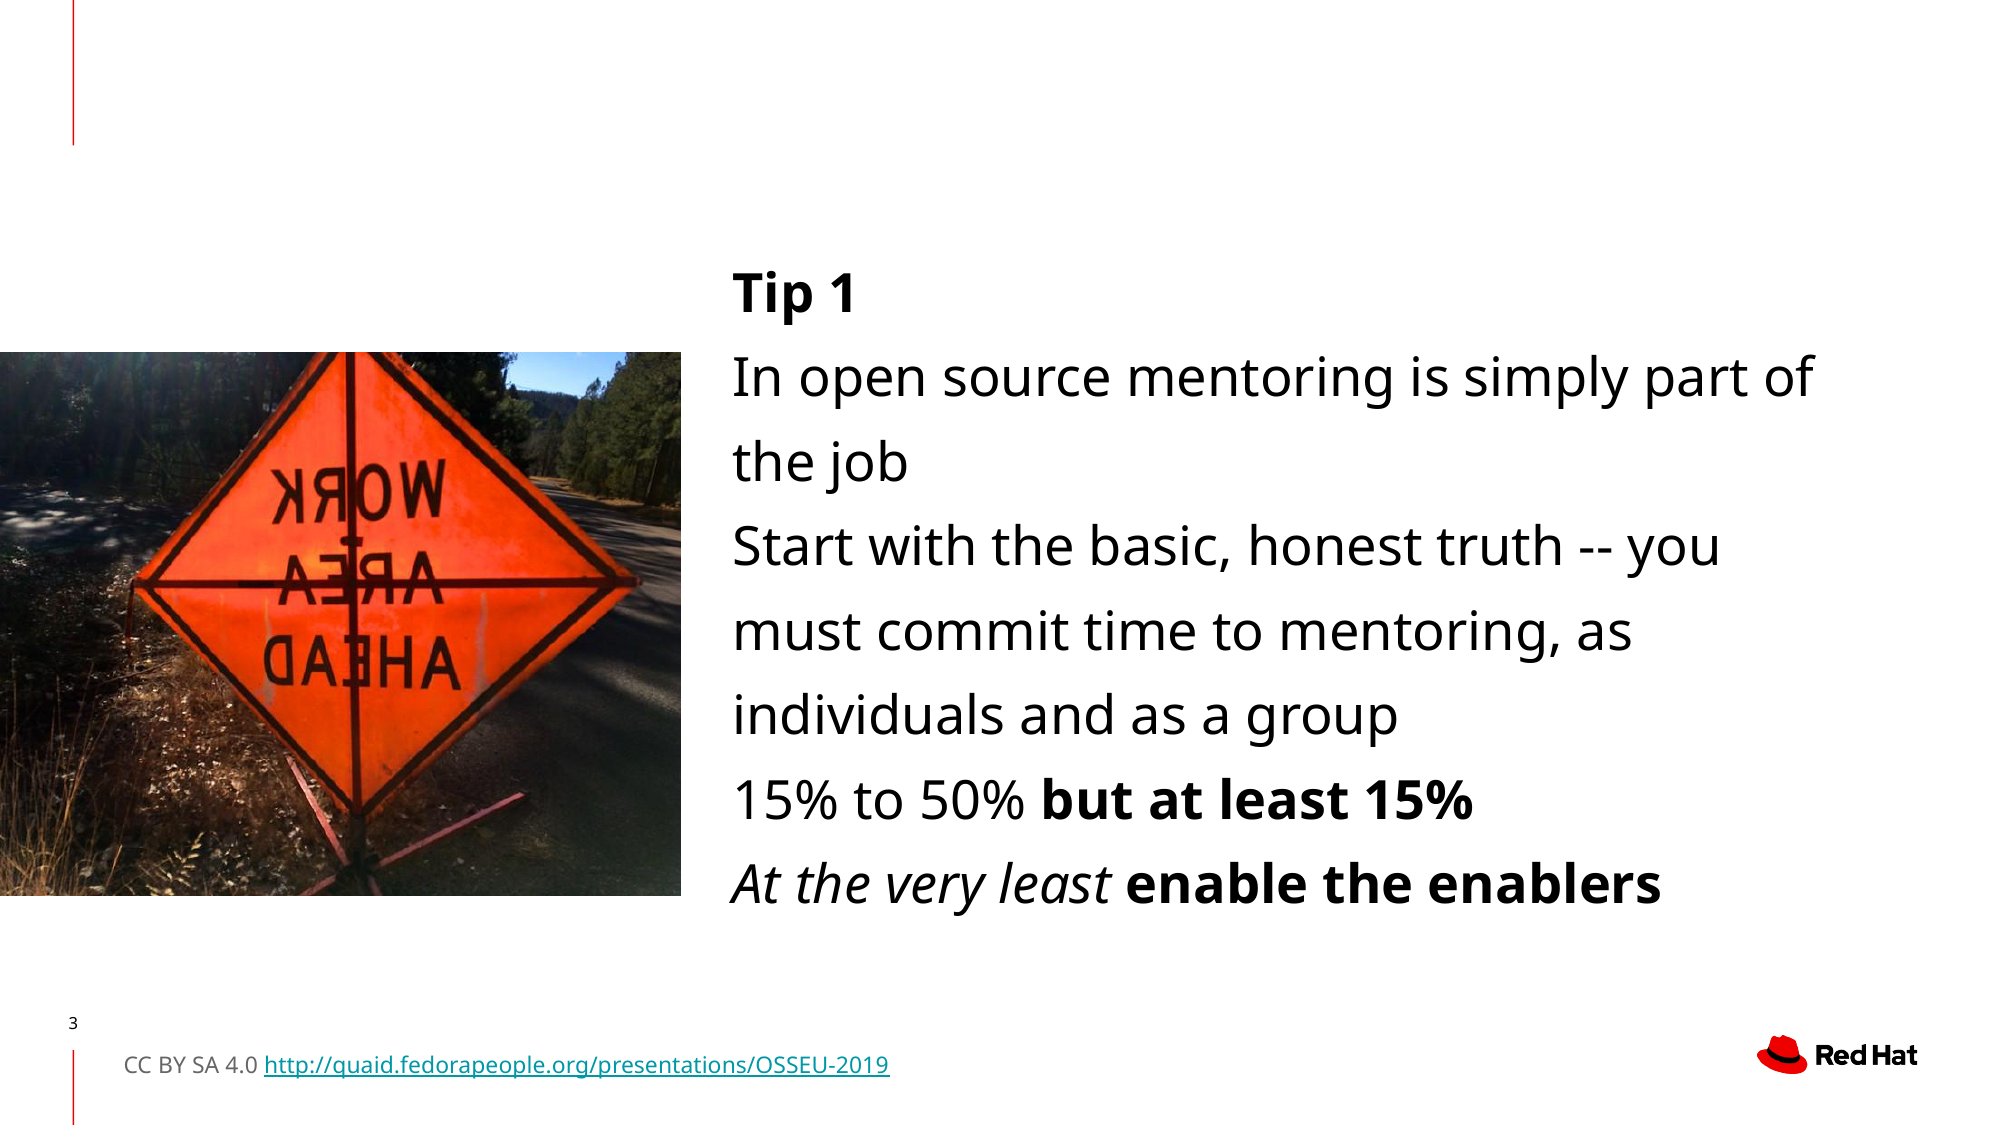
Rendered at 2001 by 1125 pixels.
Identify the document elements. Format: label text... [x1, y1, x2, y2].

title Tip 1 In open source mentoring is simply part of the job Start with the basic, honest truth -- you must commit time to mentoring, as individuals and as a group 15% to 50% but at least 15% At the very least enable the enablers [732, 238, 1836, 764]
picture [1757, 1035, 1918, 1074]
picture [0, 352, 681, 897]
slide_number <number> [13, 1012, 134, 1036]
